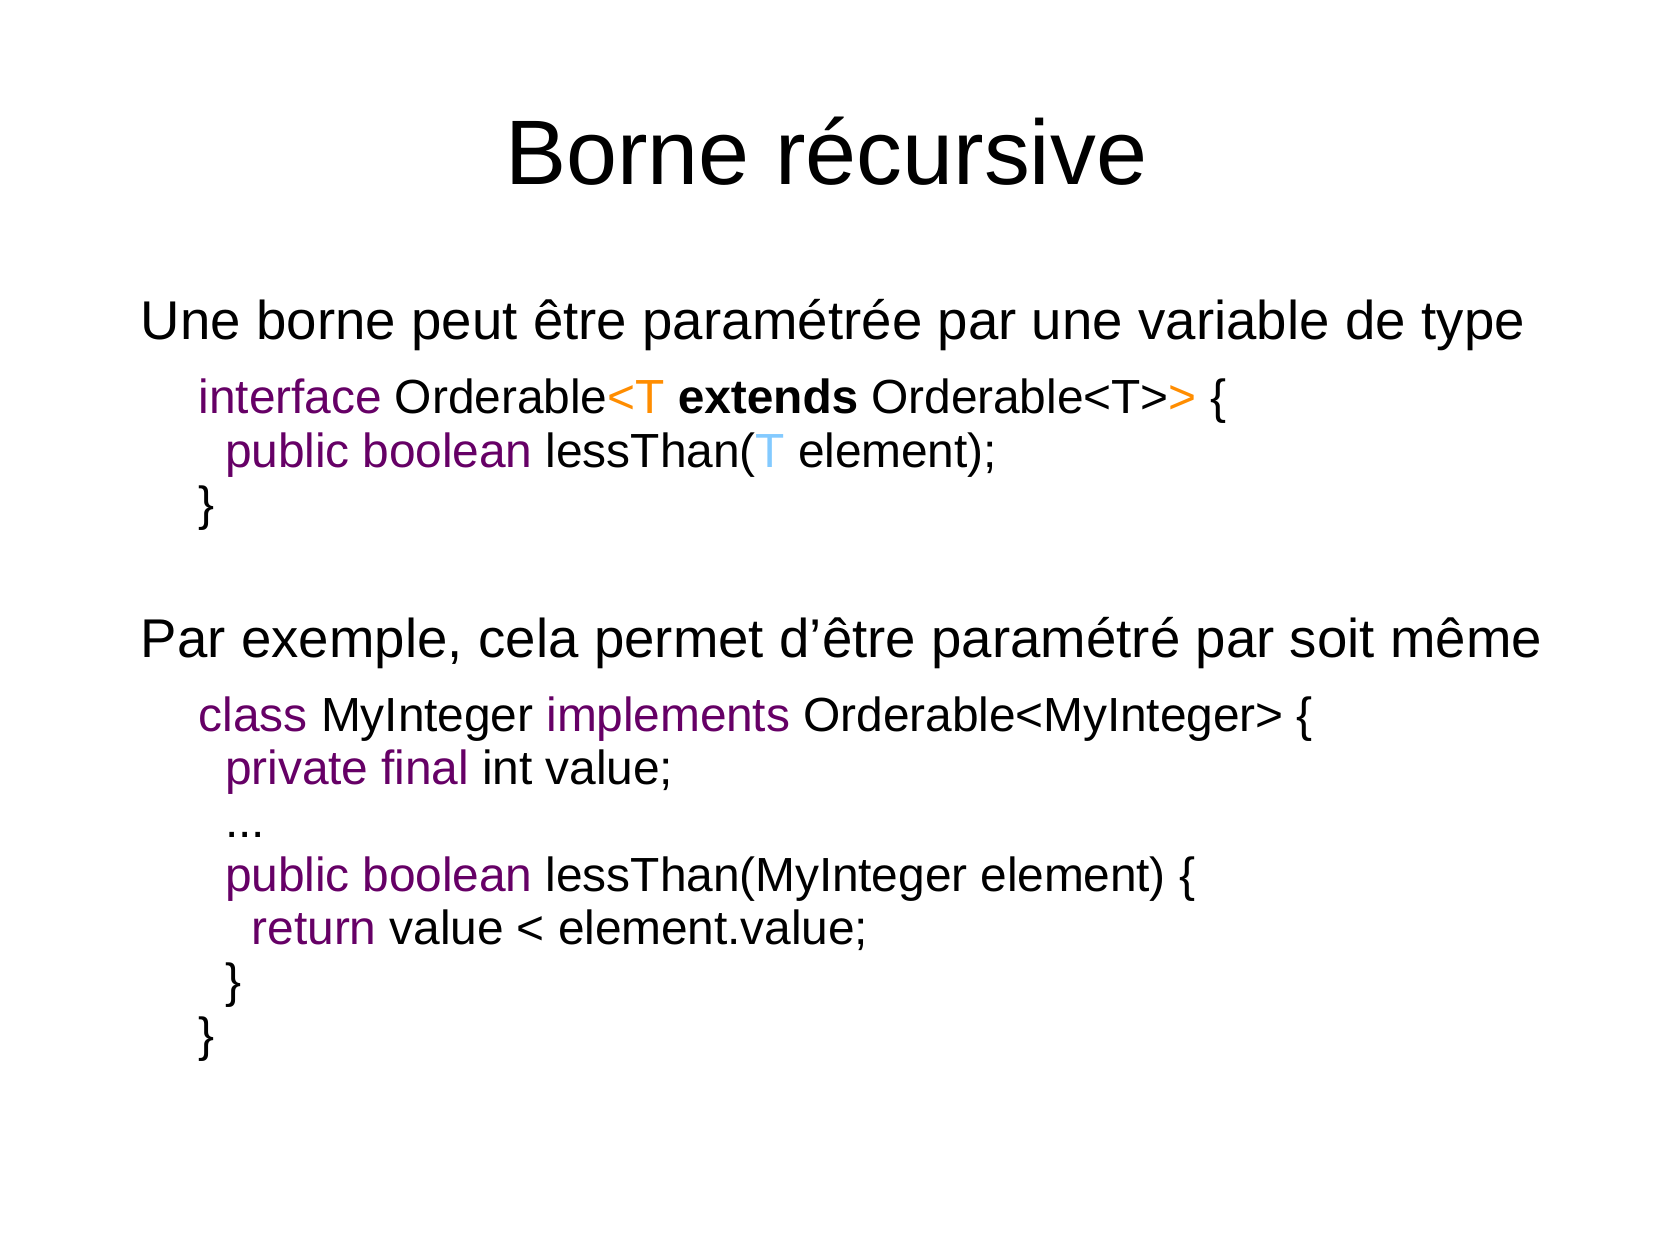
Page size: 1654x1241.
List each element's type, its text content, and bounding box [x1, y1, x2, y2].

title Borne récursive [82, 49, 1571, 257]
list Une borne peut être paramétrée par une variable de type interface Orderable<T extends Orderable<T>> { public boolean lessThan(T element); } Par exemple, cela permet d’être paramétré par soit même class MyInteger implements Orderable<MyInteger> { private final int value; ... public boolean lessThan(MyInteger element) { return value < element.value; } } [82, 290, 1571, 1156]
